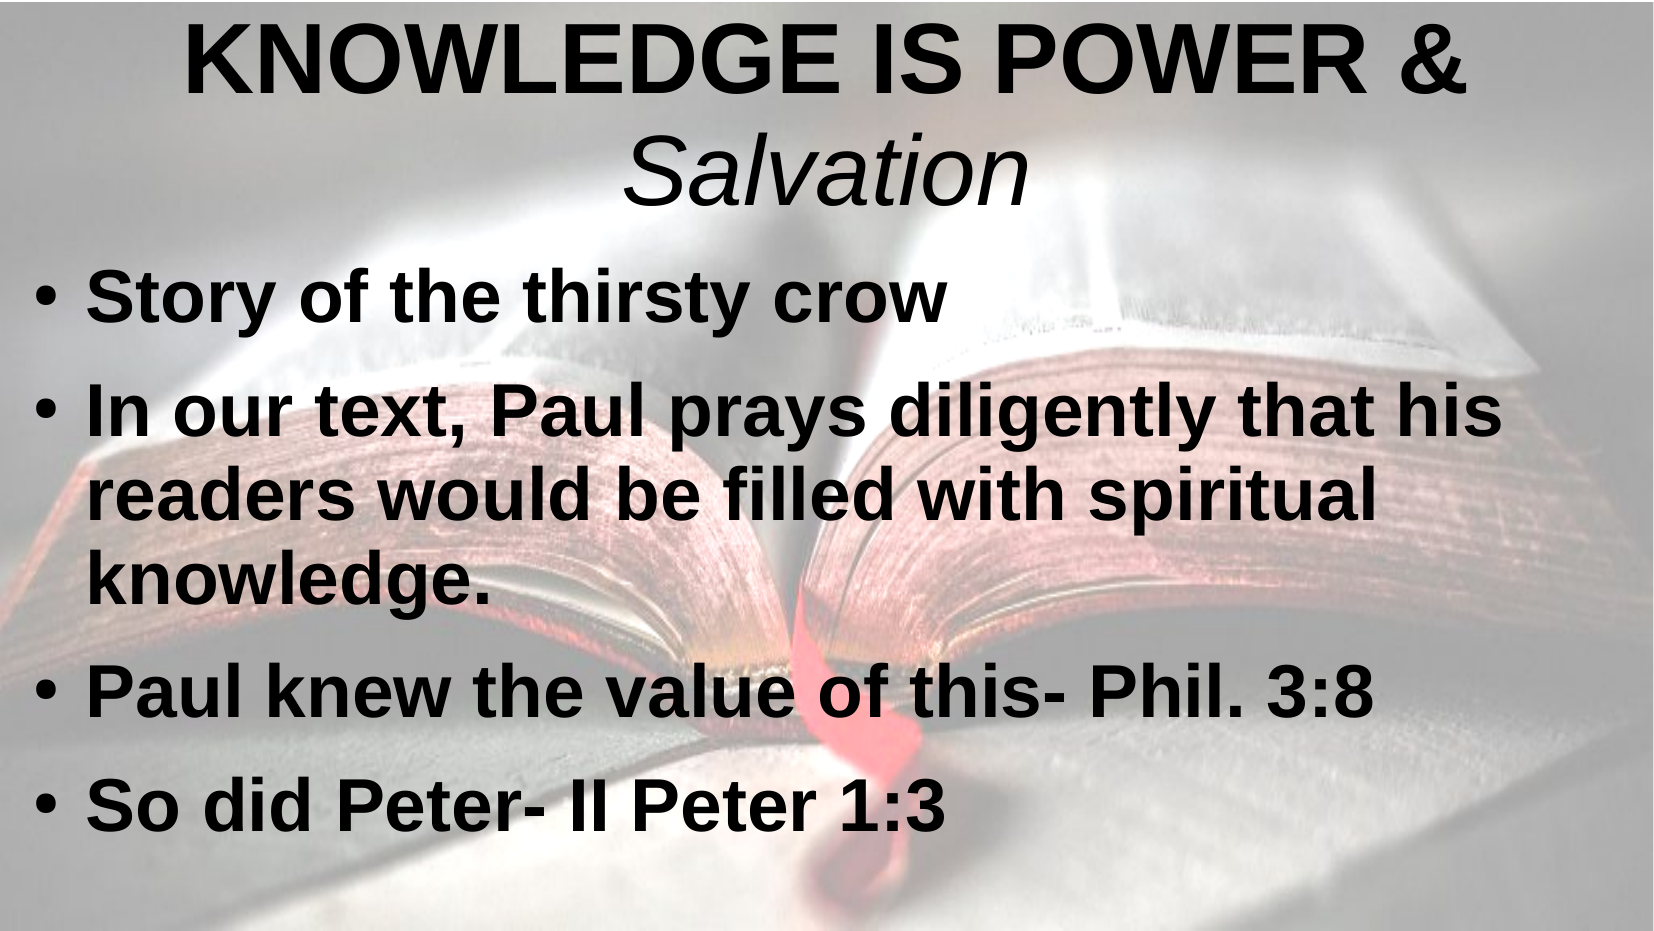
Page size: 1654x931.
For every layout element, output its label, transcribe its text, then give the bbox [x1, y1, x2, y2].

title KNOWLEDGE IS POWER & Salvation [82, 2, 1571, 227]
list Story of the thirsty crow In our text, Paul prays diligently that his readers would be filled with spiritual knowledge. Paul knew the value of this- Phil. 3:8 So did Peter- II Peter 1:3 [15, 255, 1636, 931]
picture [0, 2, 1654, 931]
